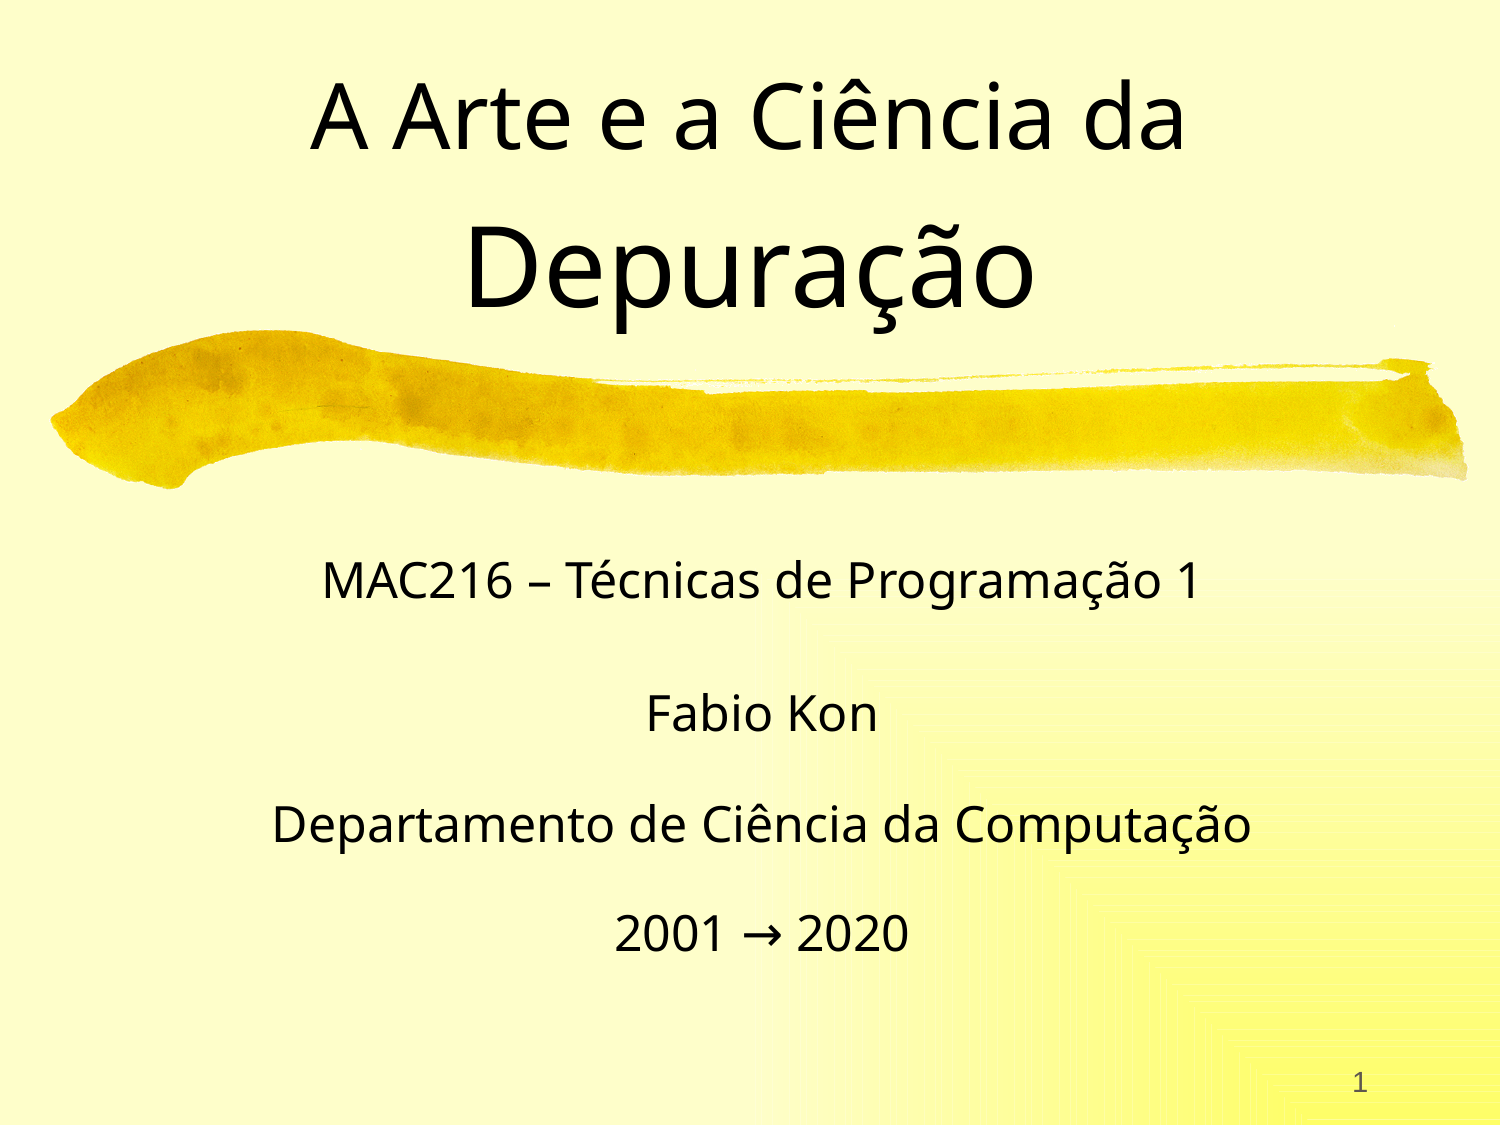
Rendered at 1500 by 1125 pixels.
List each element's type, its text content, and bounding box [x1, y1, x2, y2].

subtitle MAC216 – Técnicas de Programação 1 Fabio Kon Departamento de Ciência da Computação 2001 → 2020 [24, 474, 1500, 1076]
picture [37, 323, 1474, 474]
title A Arte e a Ciência da Depuração [37, 27, 1463, 338]
